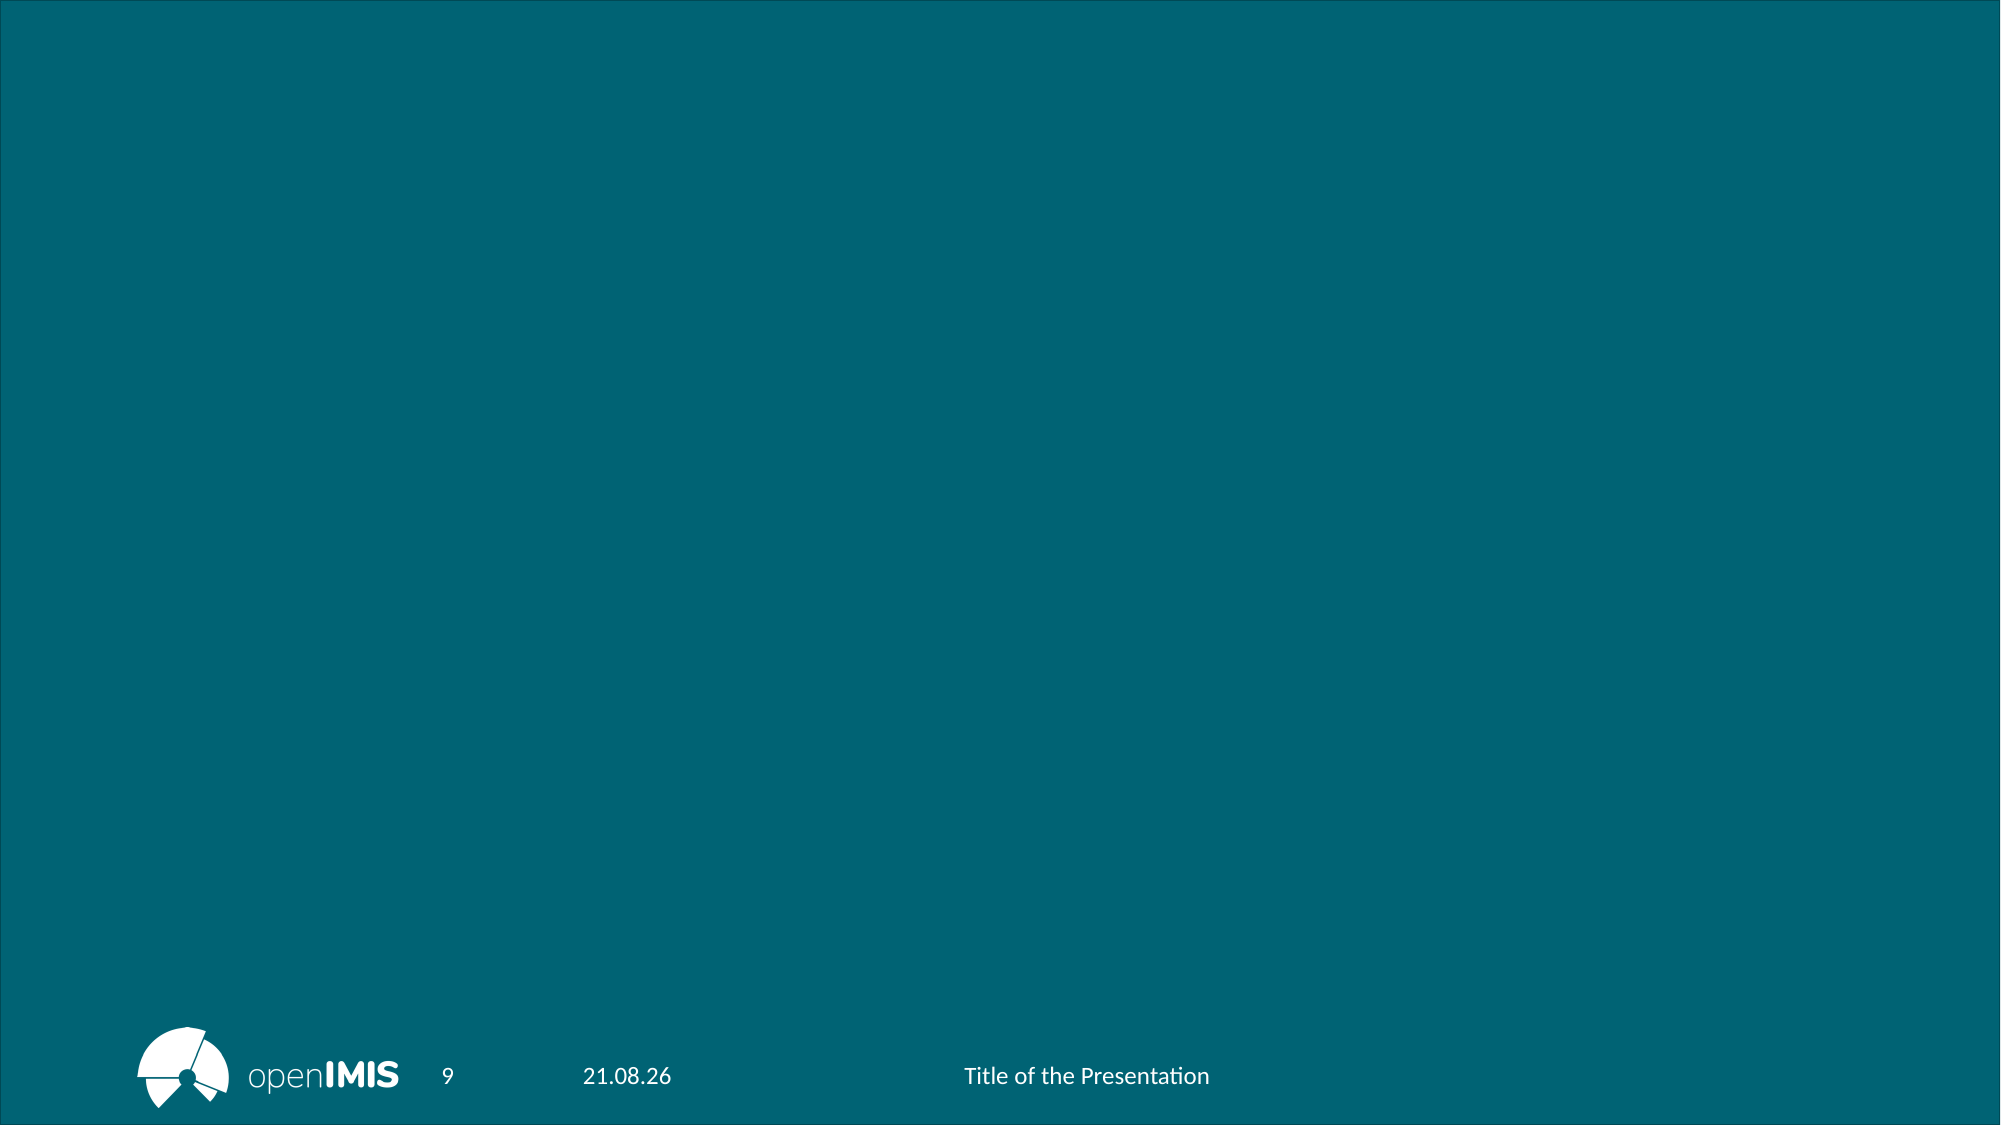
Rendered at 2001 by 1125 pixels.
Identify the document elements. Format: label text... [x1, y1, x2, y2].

slide_number 30.11.21 [567, 1044, 937, 1105]
footer Title of the Presentation [949, 1044, 1751, 1105]
slide_number <number> [426, 1044, 555, 1105]
picture [137, 1027, 437, 1108]
